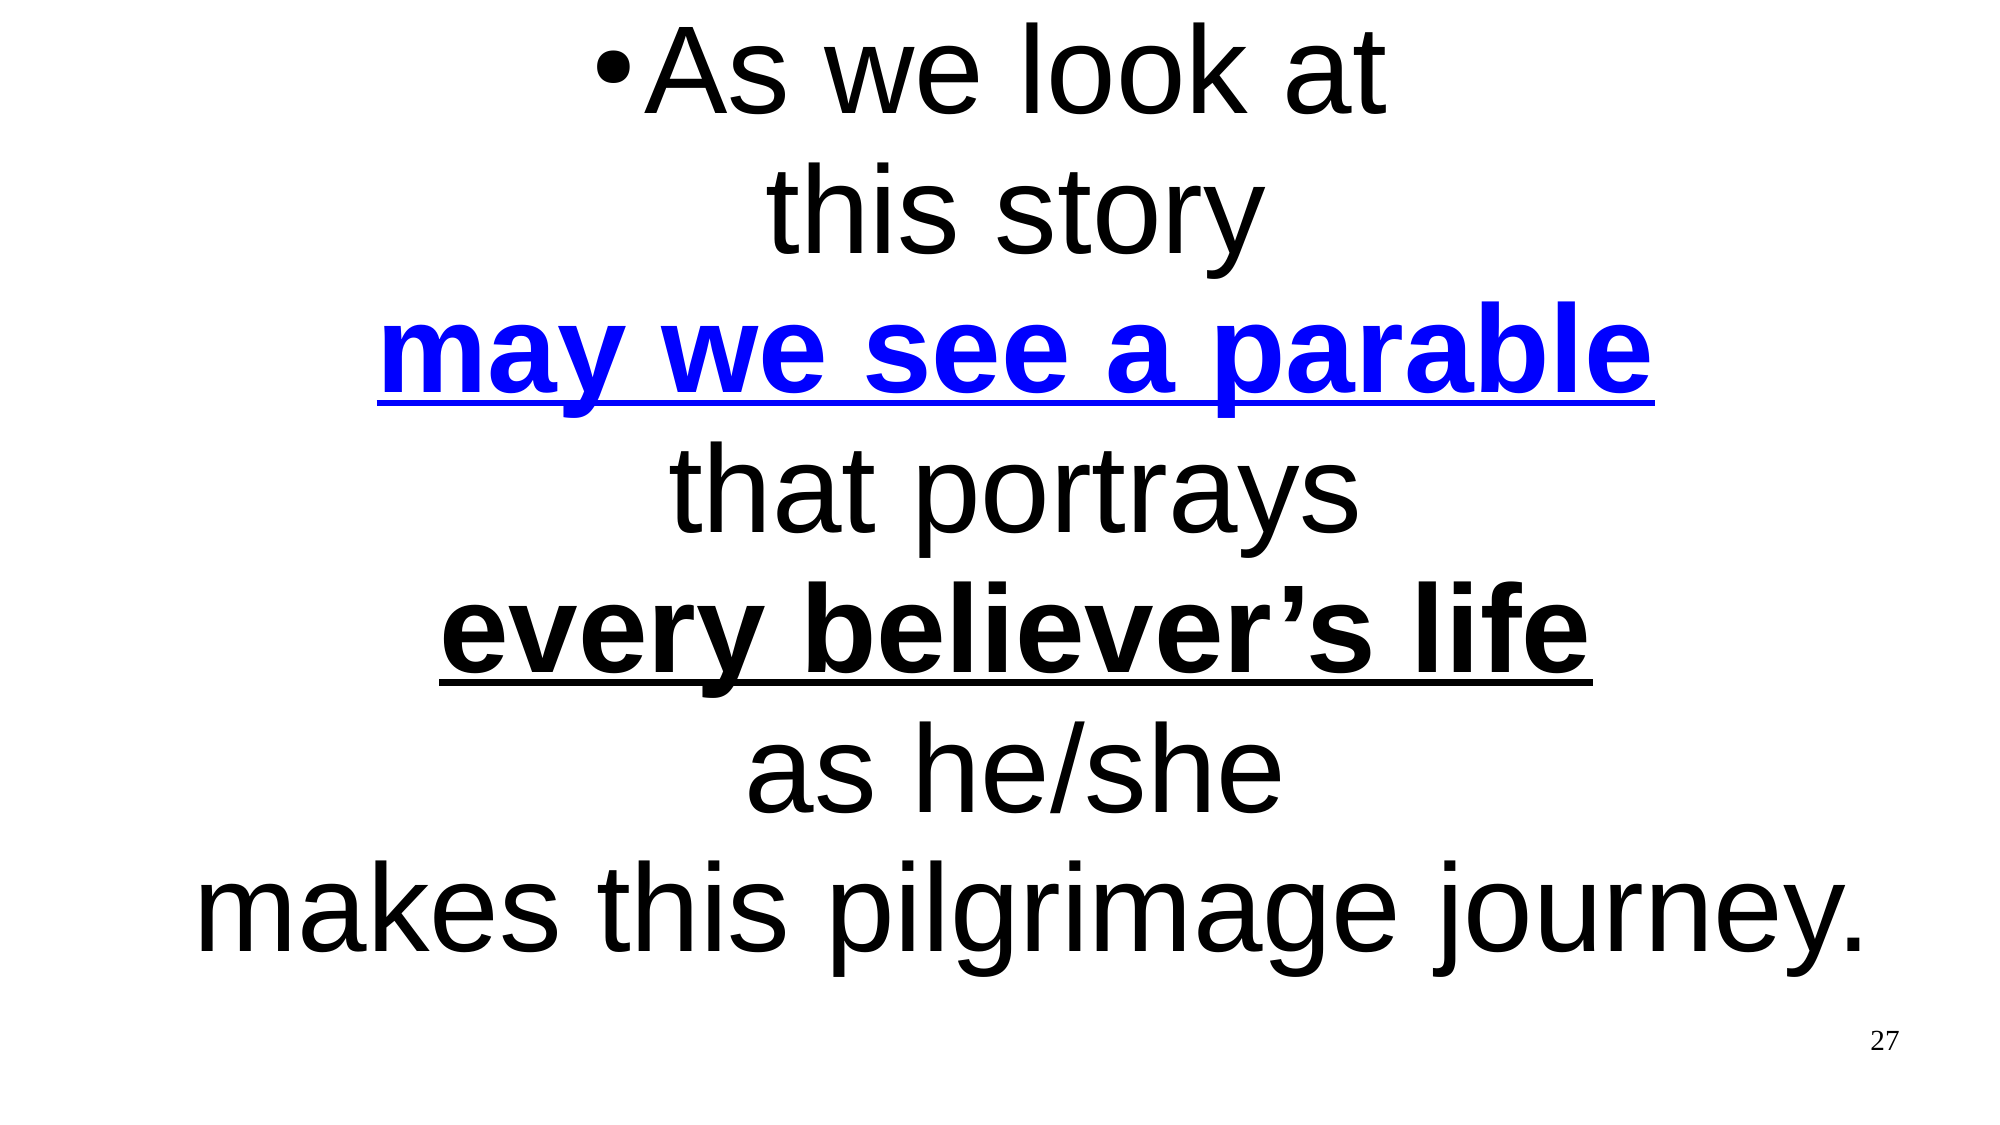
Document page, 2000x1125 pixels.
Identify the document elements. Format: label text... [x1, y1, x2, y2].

list As we look at this story may we see a parable that portrays every believer’s life as he/she makes this pilgrimage journey. [0, 0, 1996, 1123]
